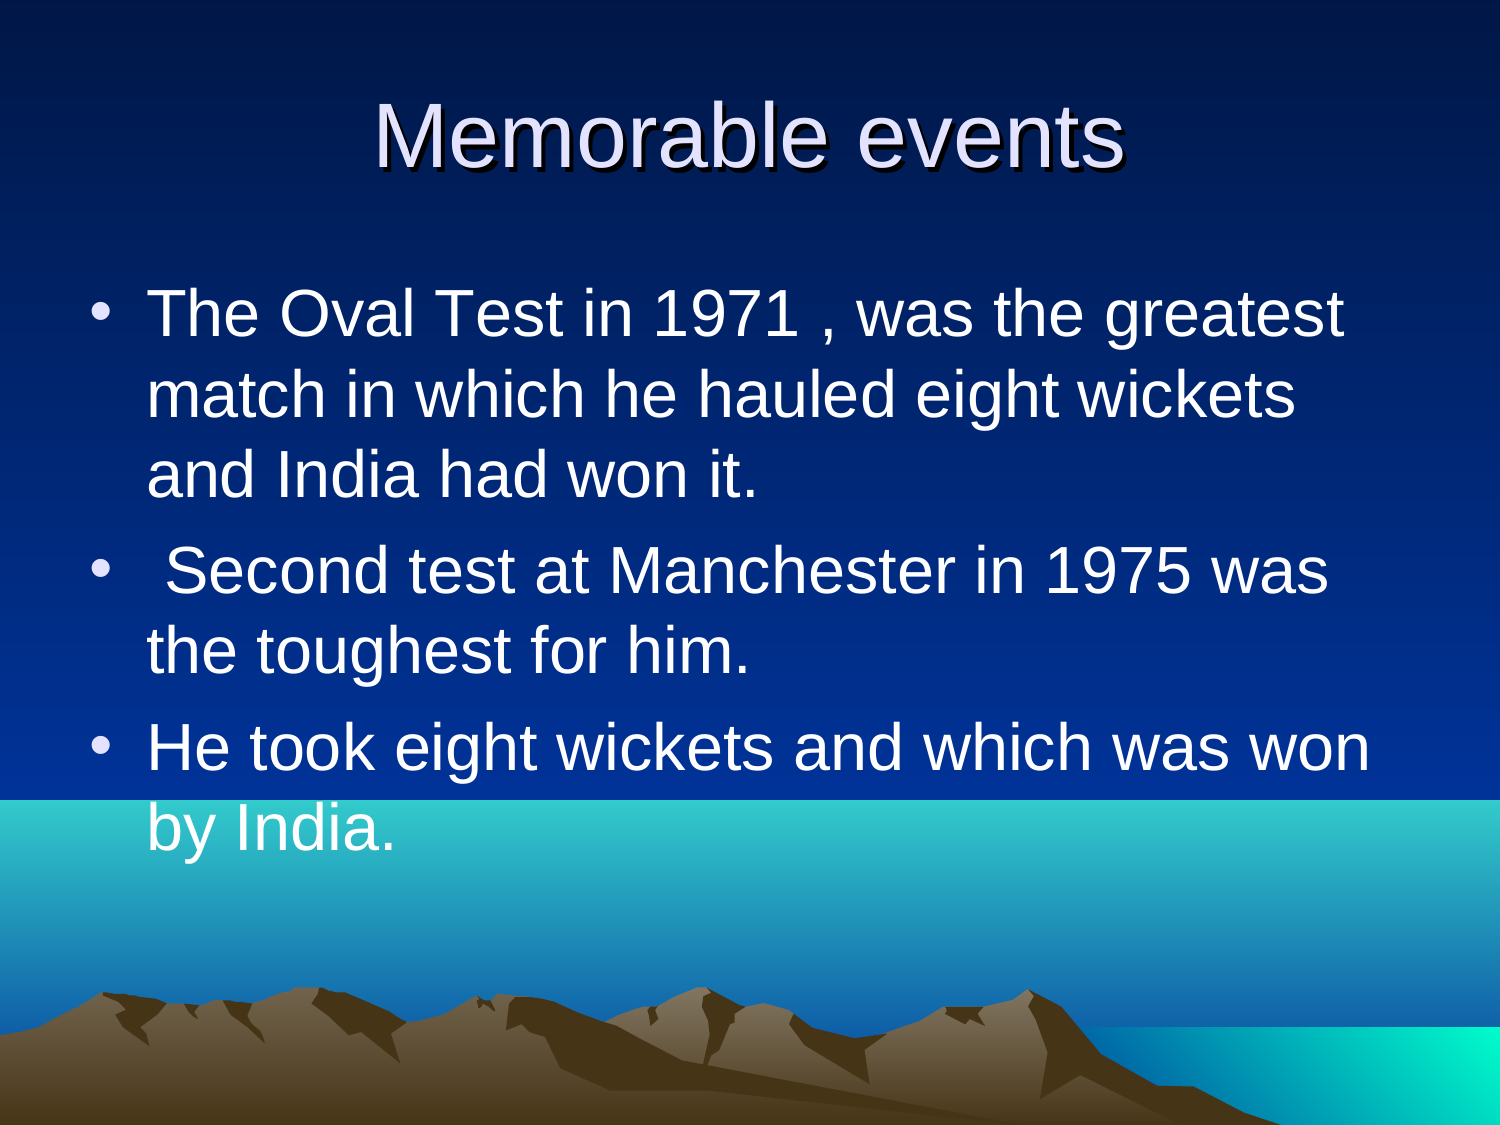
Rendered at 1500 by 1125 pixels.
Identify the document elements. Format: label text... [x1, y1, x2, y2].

list The Oval Test in 1971 , was the greatest match in which he hauled eight wickets and India had won it. Second test at Manchester in 1975 was the toughest for him. He took eight wickets and which was won by India. [75, 262, 1426, 1001]
title Memorable events [75, 37, 1426, 225]
